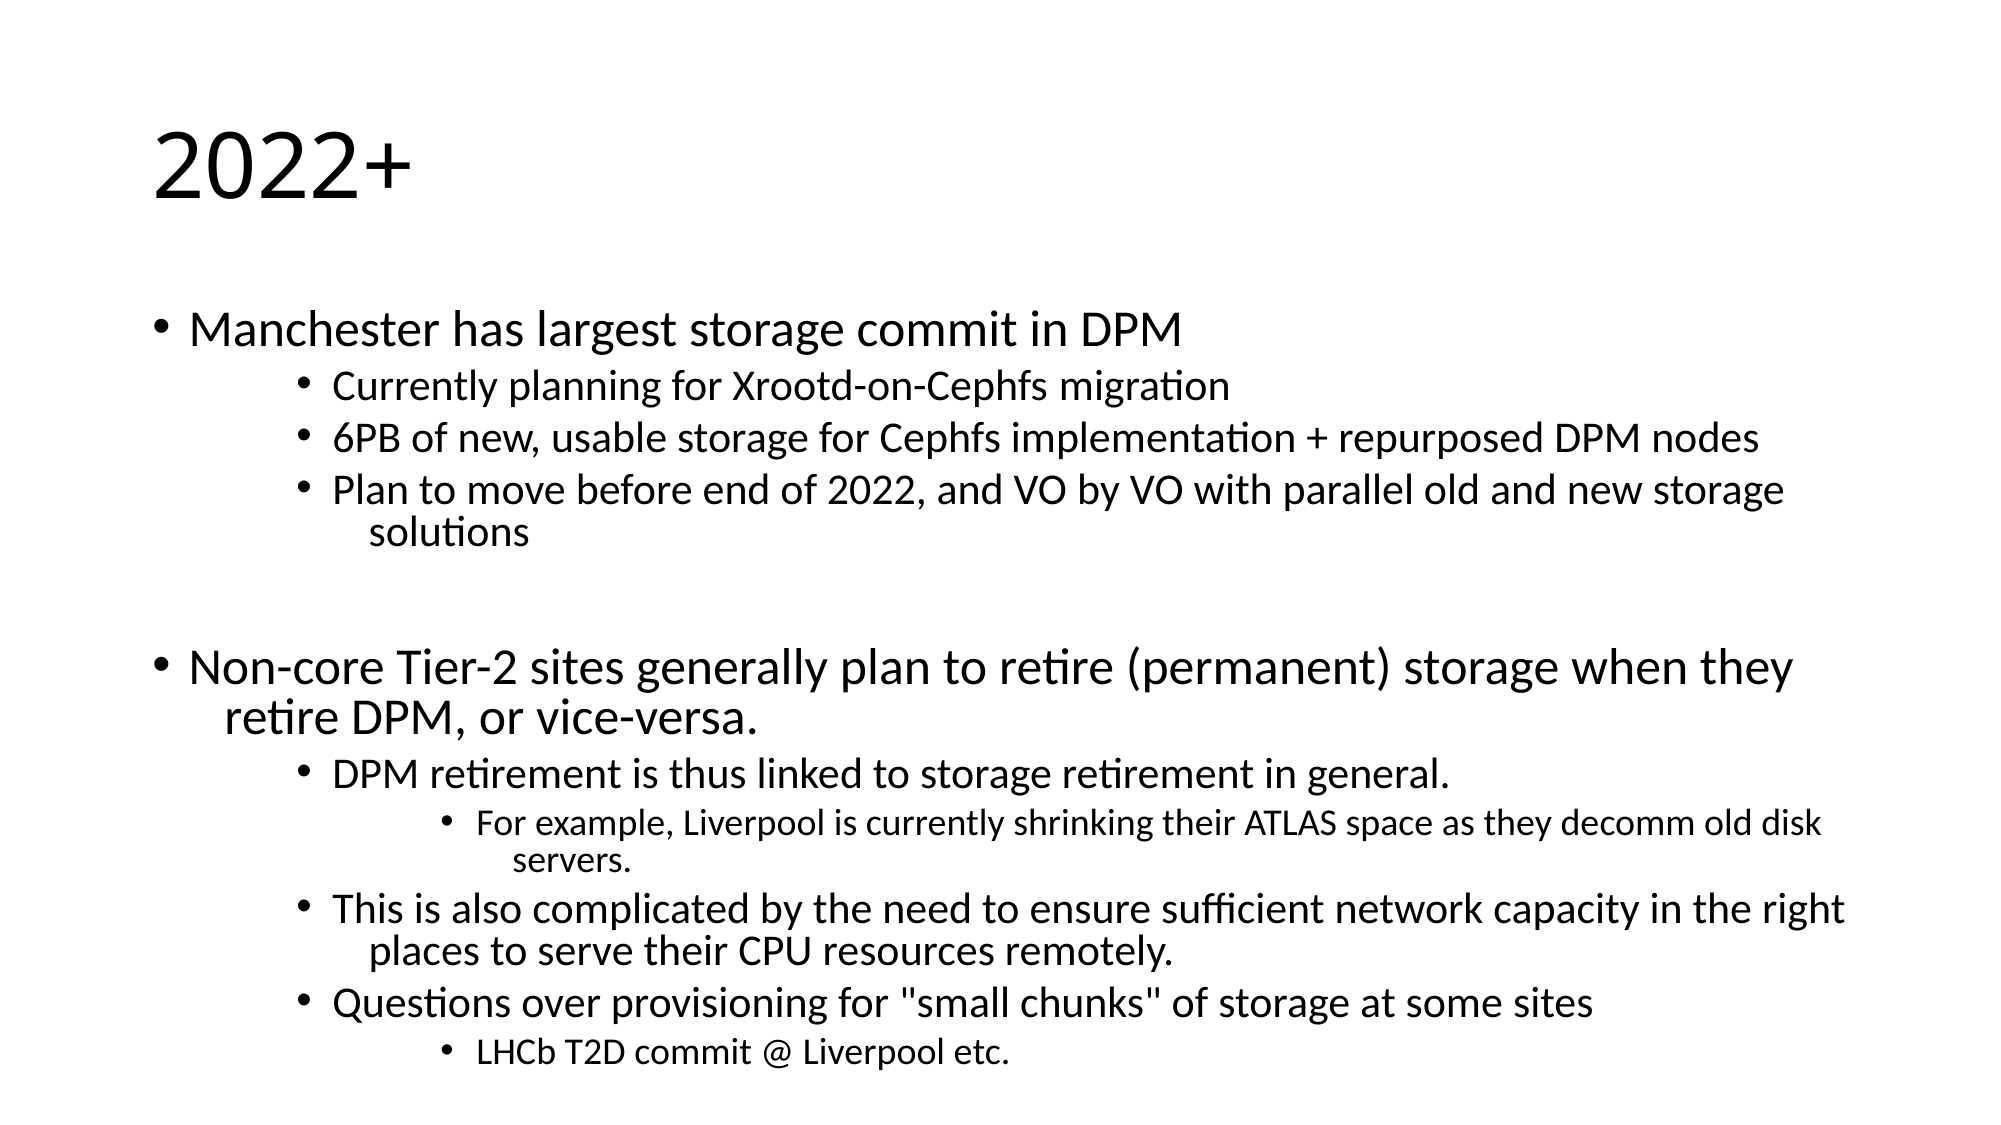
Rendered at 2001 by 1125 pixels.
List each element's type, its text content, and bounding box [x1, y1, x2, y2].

list Manchester has largest storage commit in DPM Currently planning for Xrootd-on-Cephfs migration 6PB of new, usable storage for Cephfs implementation + repurposed DPM nodes Plan to move before end of 2022, and VO by VO with parallel old and new storage solutions Non-core Tier-2 sites generally plan to retire (permanent) storage when they retire DPM, or vice-versa. DPM retirement is thus linked to storage retirement in general. For example, Liverpool is currently shrinking their ATLAS space as they decomm old disk servers. This is also complicated by the need to ensure sufficient network capacity in the right places to serve their CPU resources remotely. Questions over provisioning for "small chunks" of storage at some sites LHCb T2D commit @ Liverpool etc. [137, 299, 1894, 1086]
title 2022+ [137, 59, 1863, 278]
